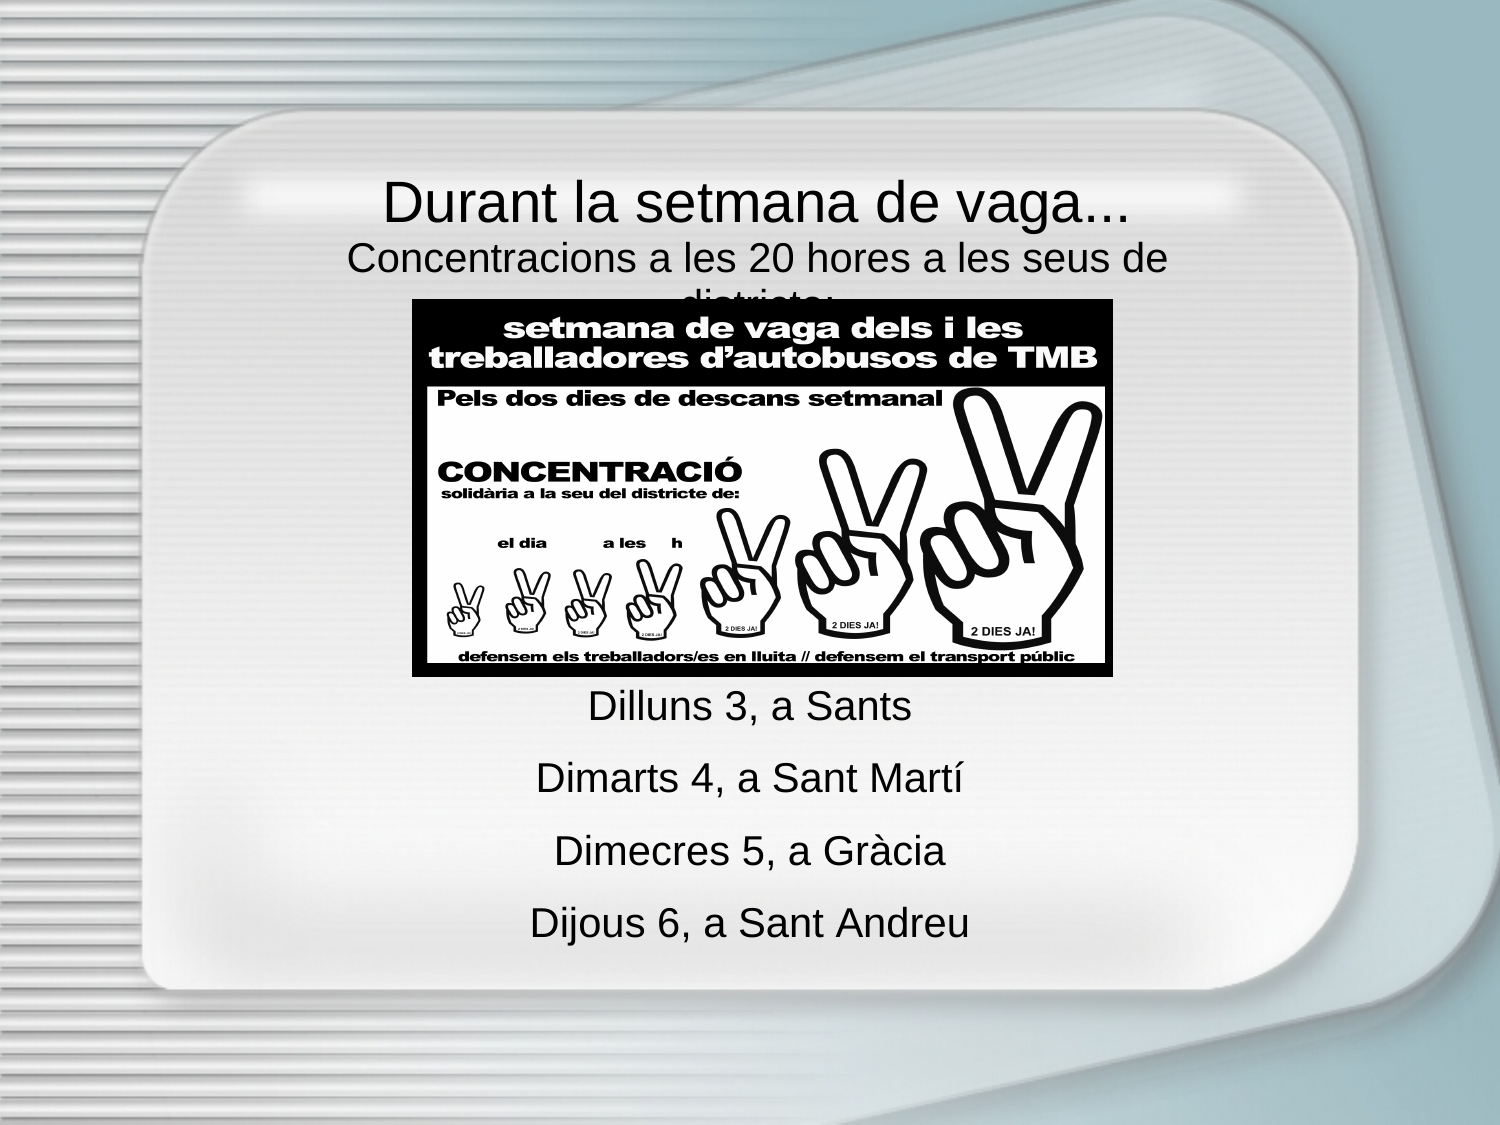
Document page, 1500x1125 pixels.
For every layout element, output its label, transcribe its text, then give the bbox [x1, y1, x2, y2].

text_box Dilluns 3, a Sants Dimarts 4, a Sant Martí Dimecres 5, a Gràcia Dijous 6, a Sant Andreu [200, 674, 1300, 955]
picture [0, 0, 1500, 1125]
text_box Durant la setmana de vaga... Concentracions a les 20 hores a les seus de districte: [249, 162, 1266, 383]
